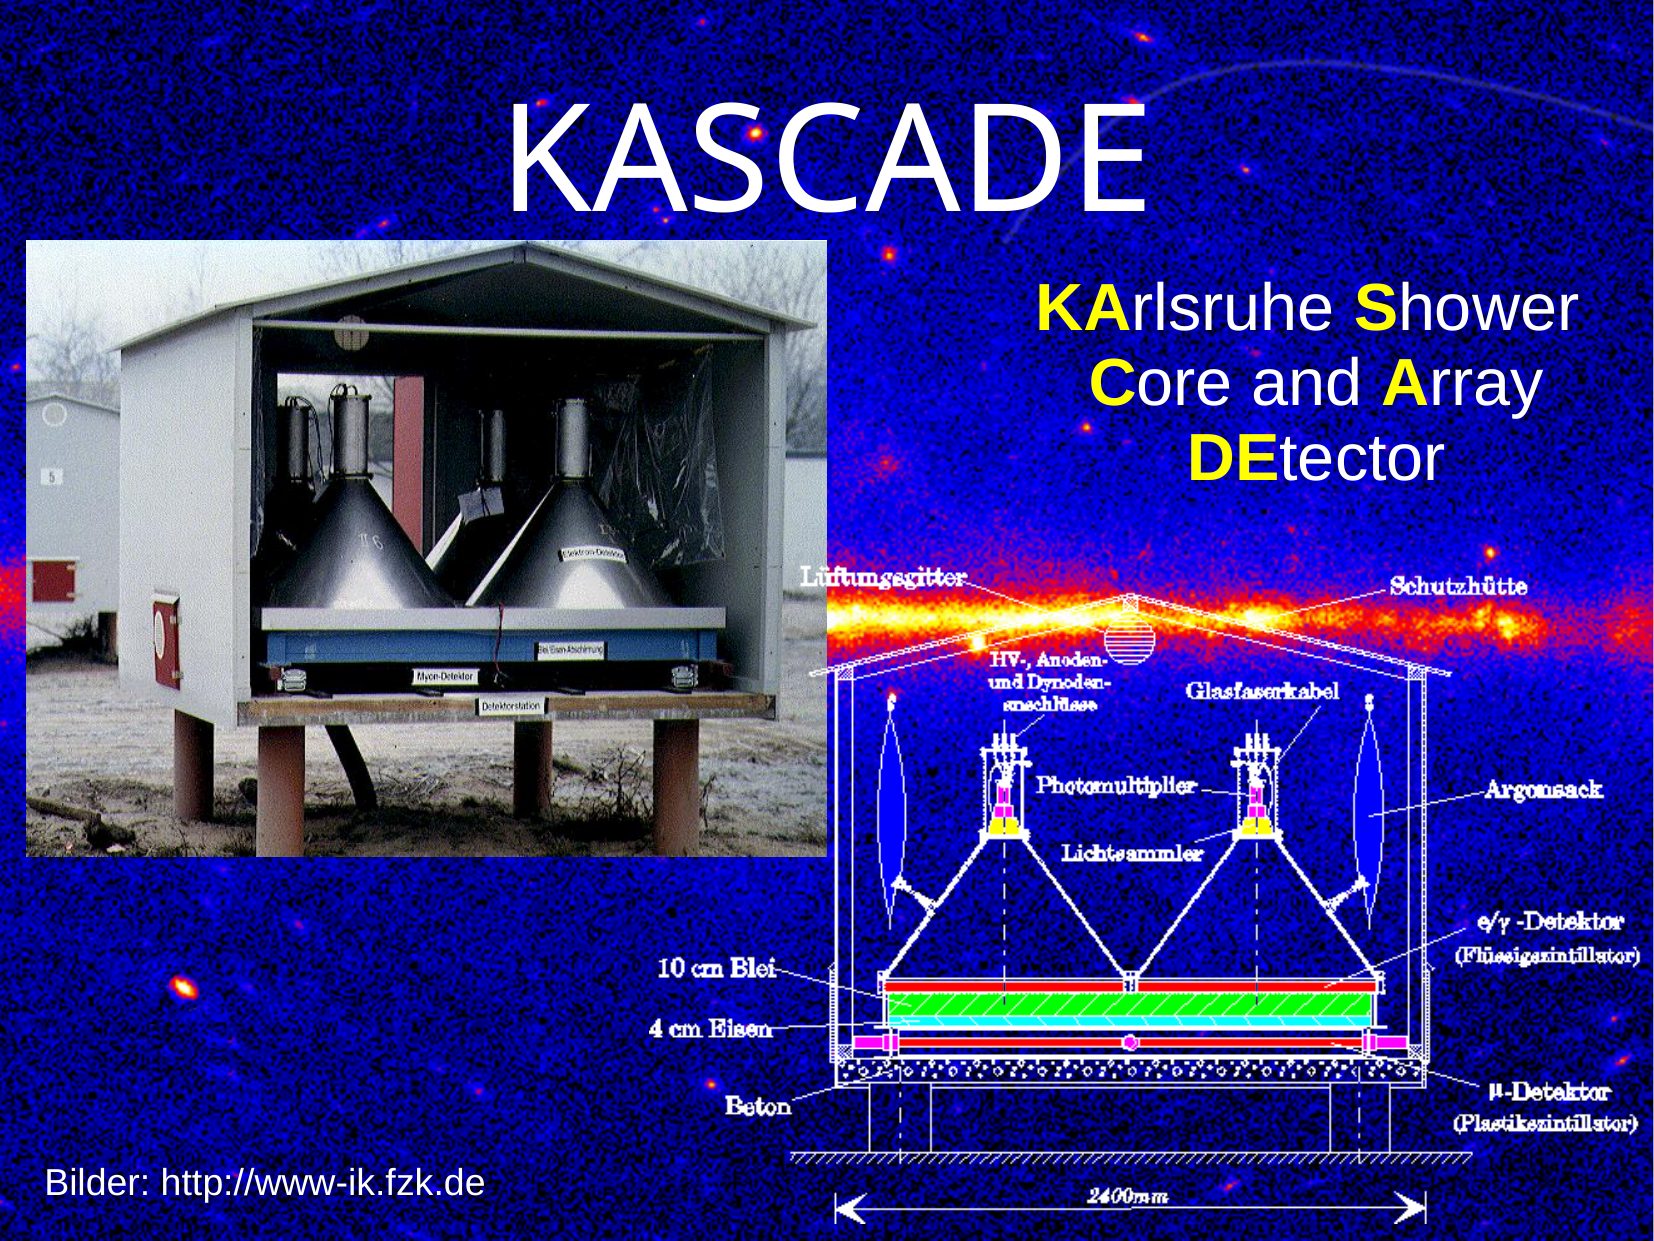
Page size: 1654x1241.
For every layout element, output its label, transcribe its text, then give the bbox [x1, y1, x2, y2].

title KASCADE [29, 49, 1625, 257]
text_box Bilder: http://www-ik.fzk.de [29, 1153, 499, 1211]
picture [0, 0, 1654, 1241]
text_box KArlsruhe Shower Core and Array DEtector [1020, 262, 1595, 502]
